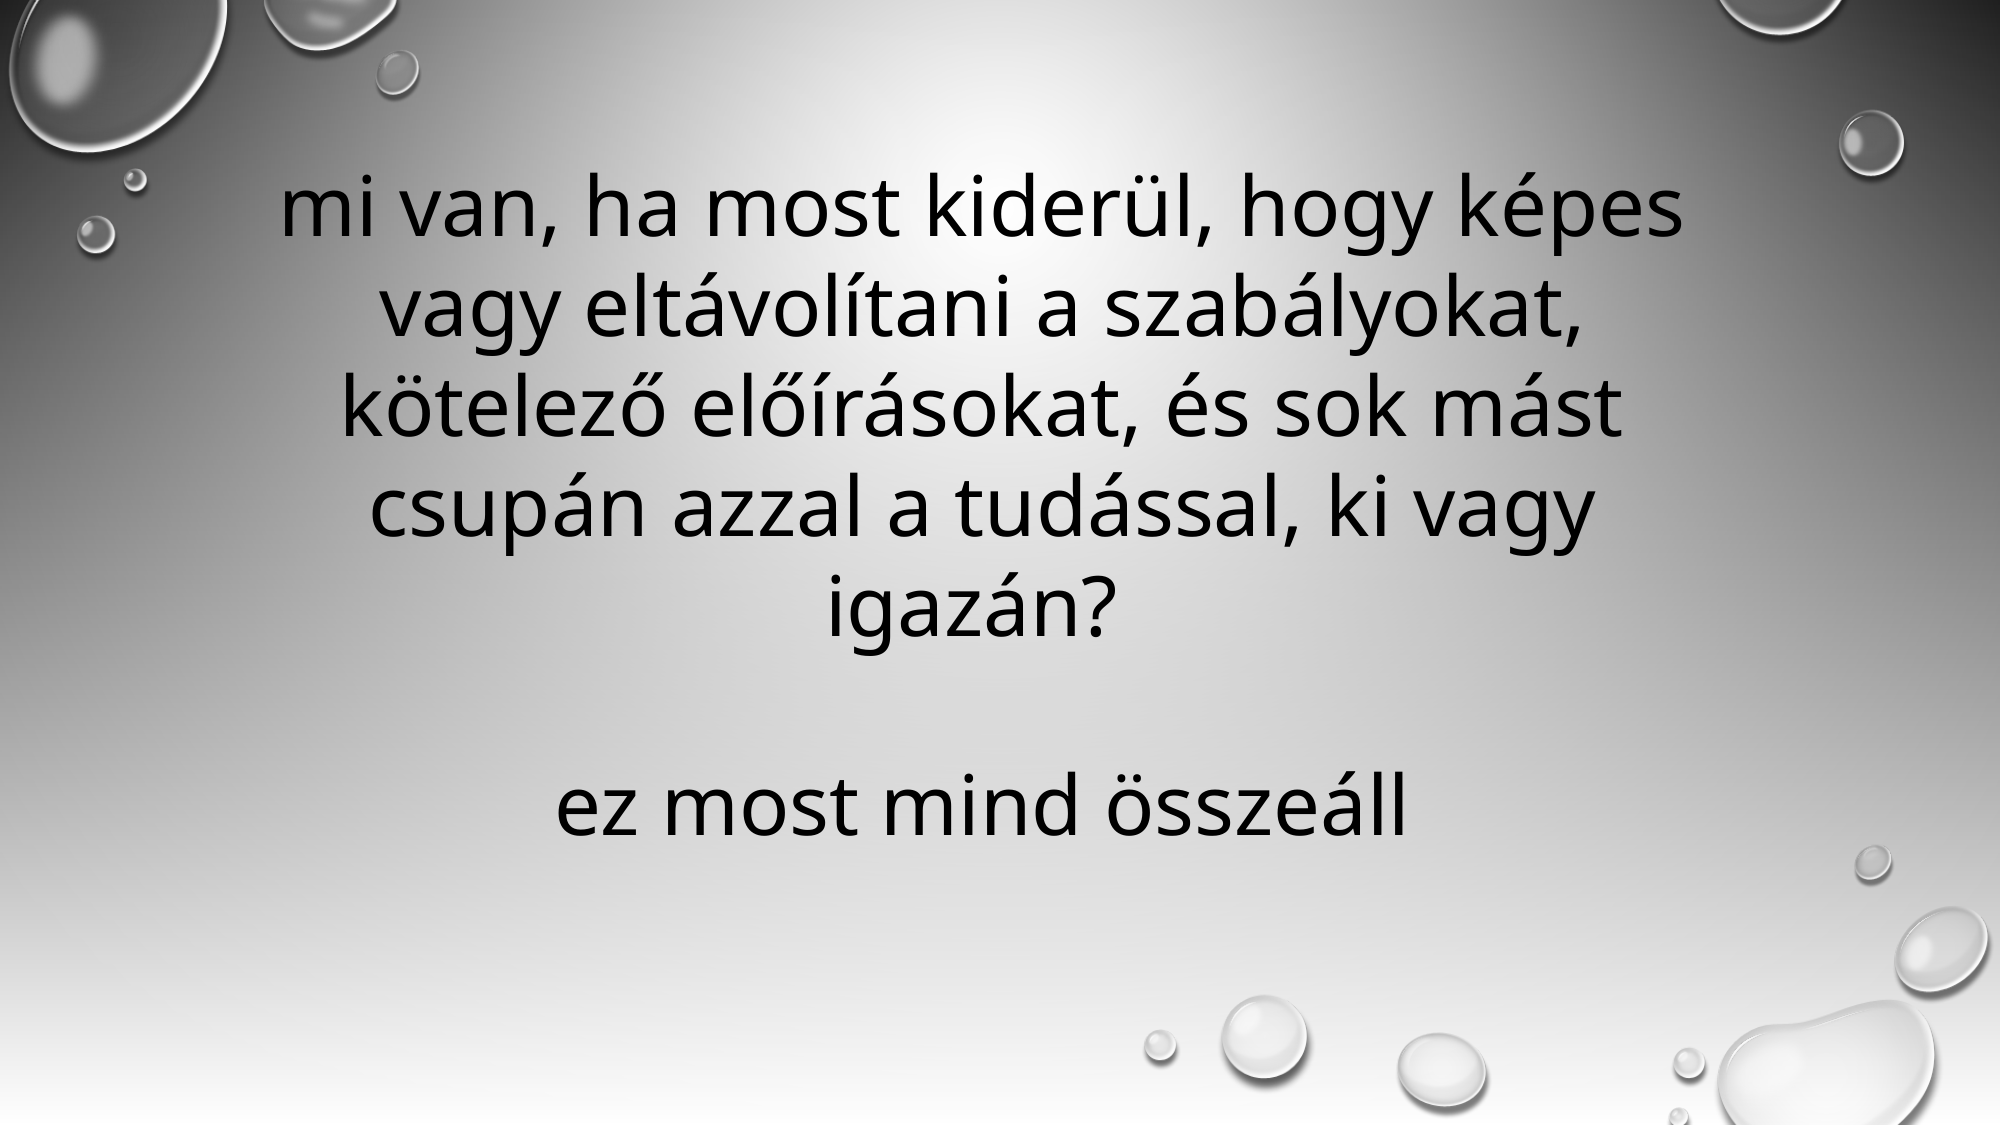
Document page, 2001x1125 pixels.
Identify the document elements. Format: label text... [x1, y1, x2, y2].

text_box mi van, ha most kiderül, hogy képes vagy eltávolítani a szabályokat, kötelező előírásokat, és sok mást csupán azzal a tudással, ki vagy igazán? ez most mind összeáll [220, 145, 1746, 861]
picture [0, 0, 2000, 1125]
